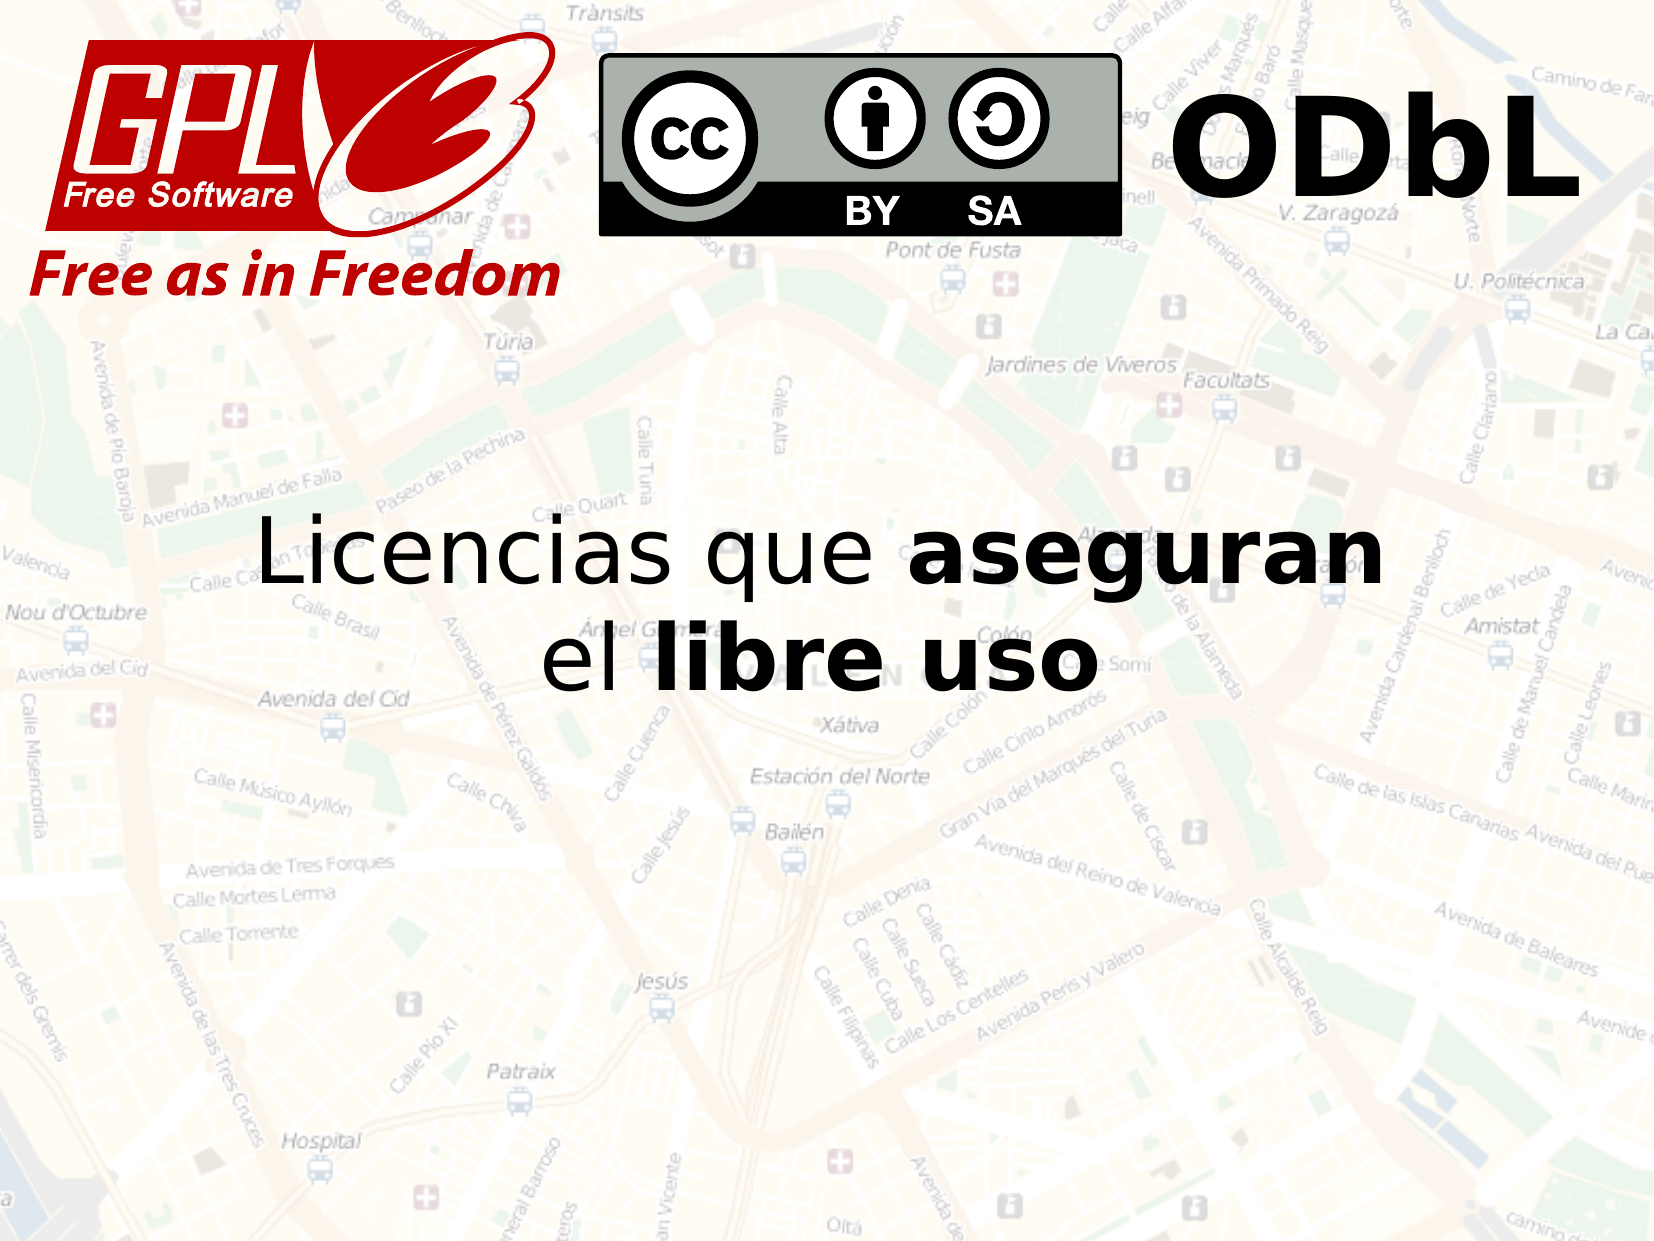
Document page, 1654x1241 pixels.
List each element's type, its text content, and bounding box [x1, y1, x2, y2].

picture [29, 30, 562, 296]
text_box ODbL [1151, 61, 1624, 237]
title Licencias que aseguran el libre uso [76, 498, 1566, 713]
picture [598, 53, 1123, 237]
